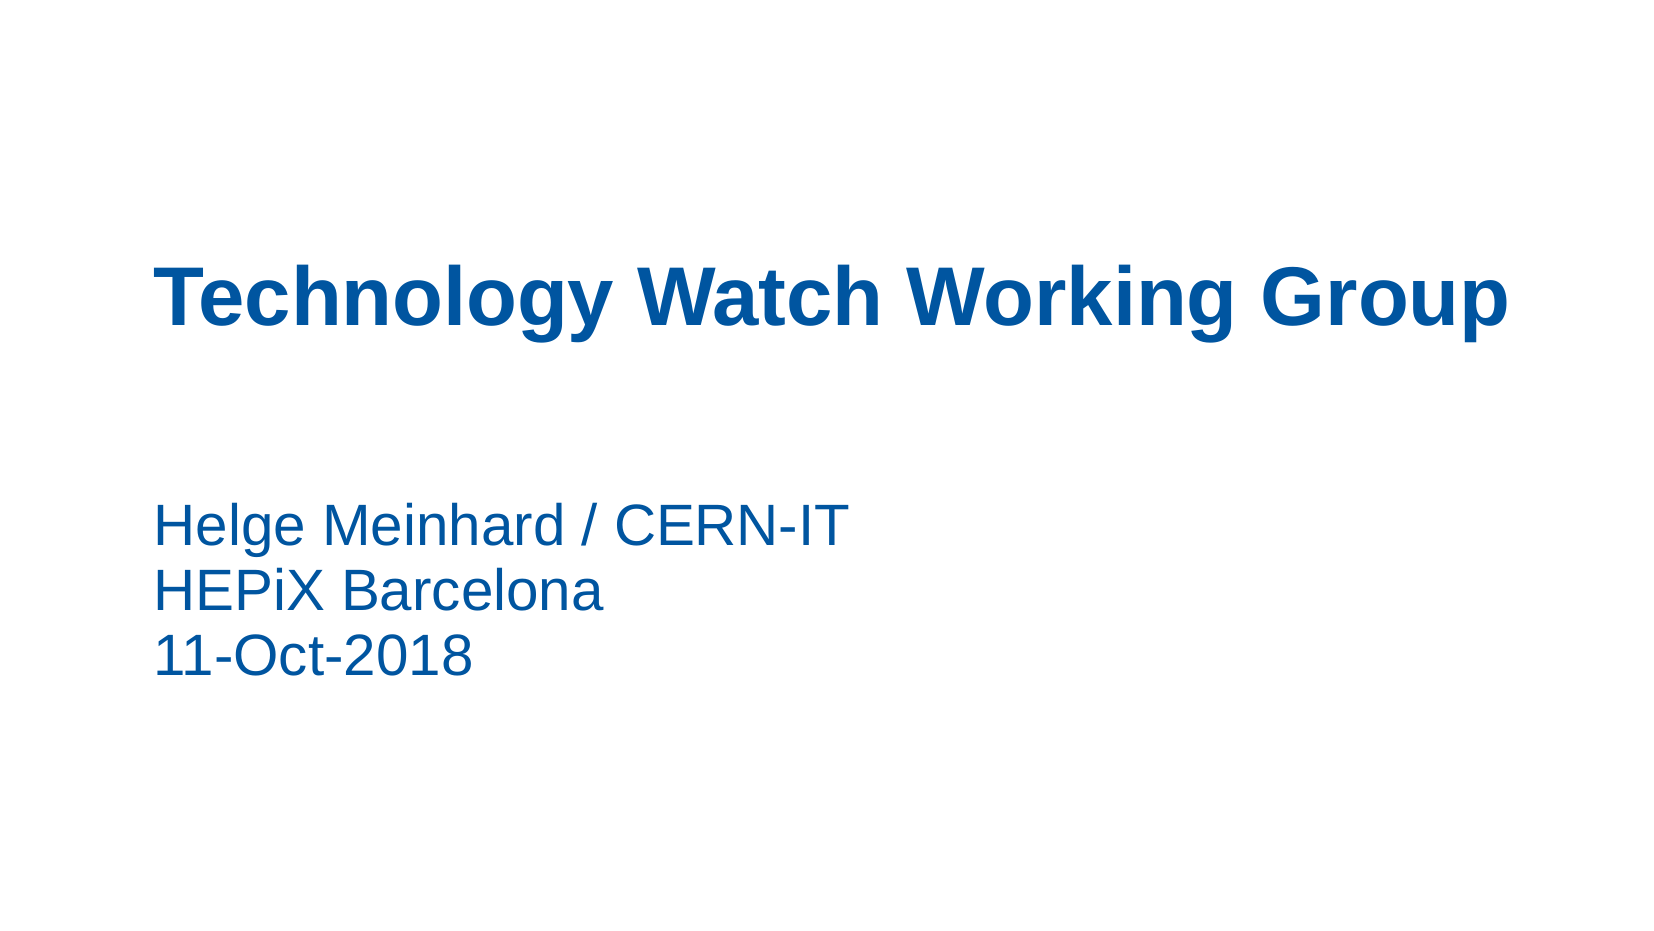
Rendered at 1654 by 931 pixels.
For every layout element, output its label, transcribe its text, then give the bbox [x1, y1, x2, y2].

subtitle Technology Watch Working Group Helge Meinhard / CERN-IT HEPiX Barcelona 11-Oct-2018 [153, 158, 1530, 781]
